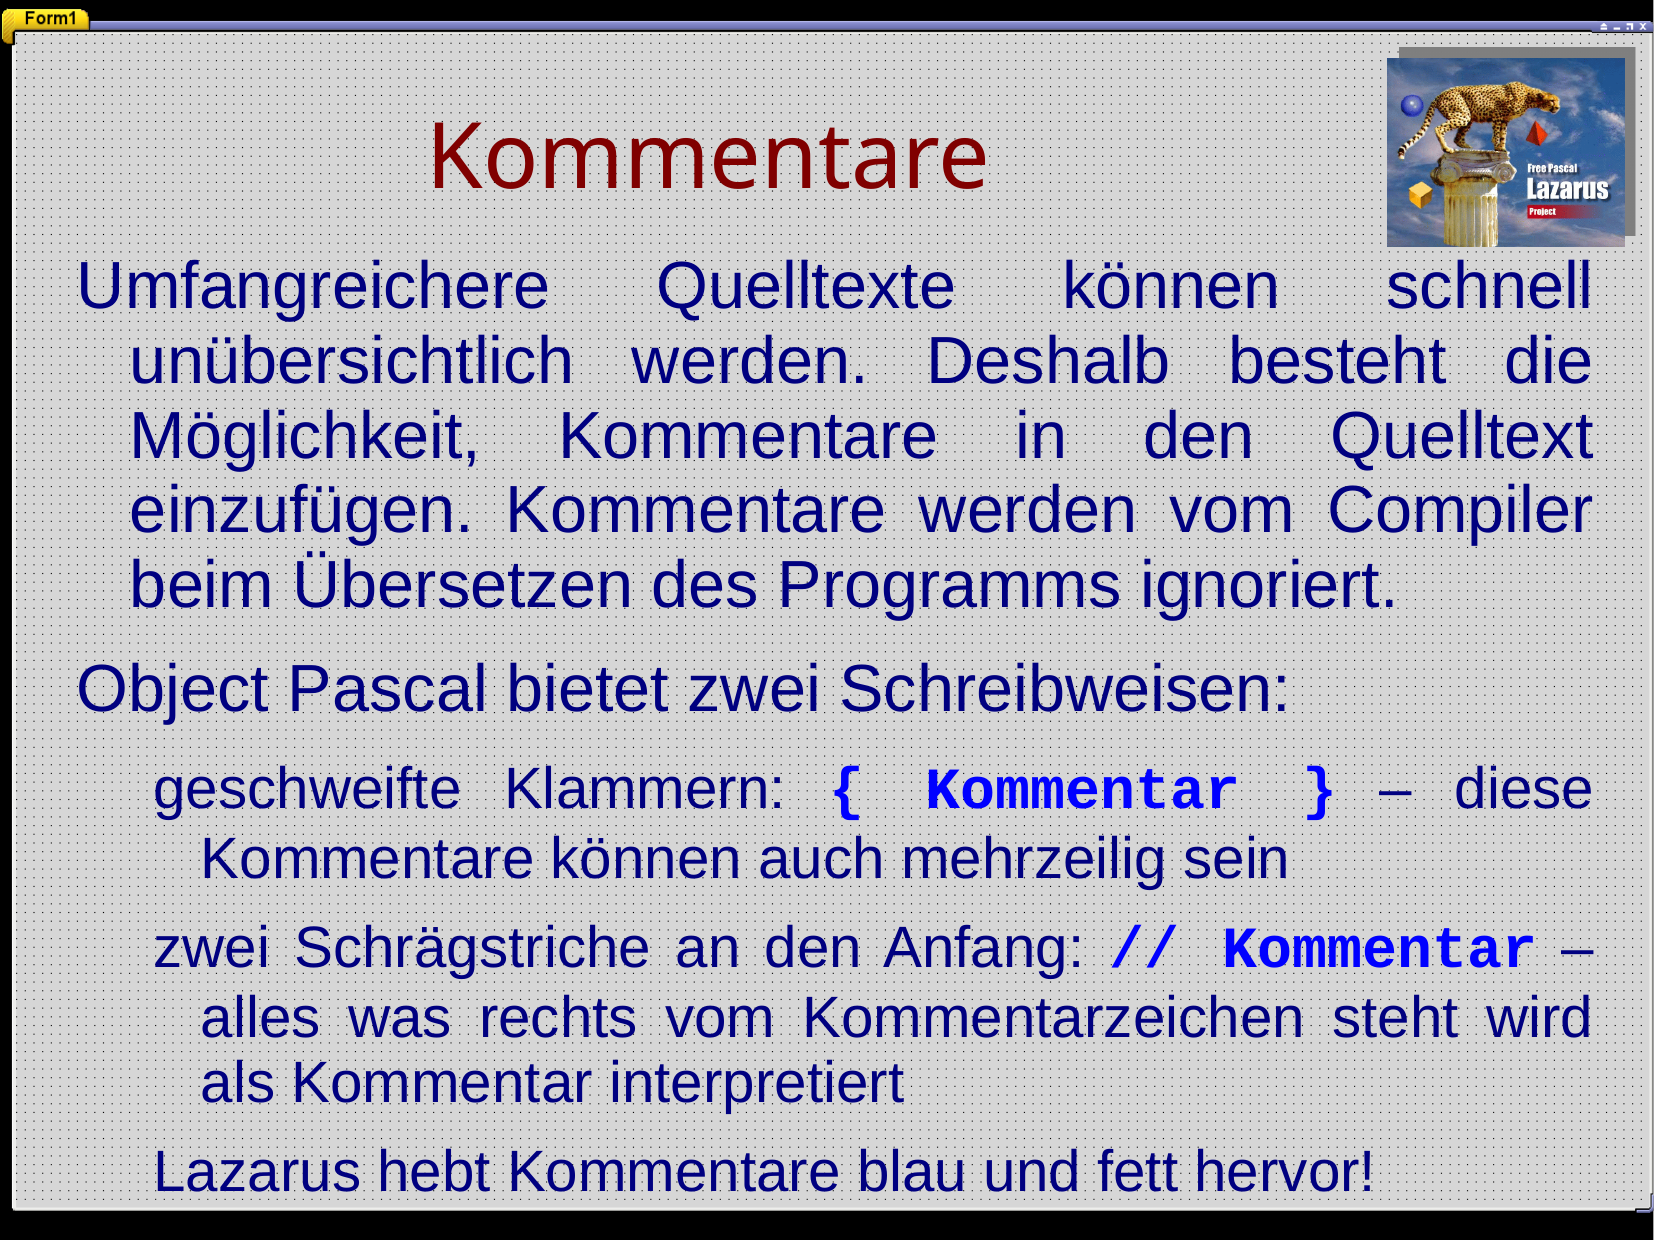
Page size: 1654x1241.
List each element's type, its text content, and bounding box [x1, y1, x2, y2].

title Kommentare [29, 56, 1388, 250]
picture [2, 8, 1654, 1213]
list Umfangreichere Quelltexte können schnell unübersichtlich werden. Deshalb besteht die Möglichkeit, Kommentare in den Quelltext einzufügen. Kommentare werden vom Compiler beim Übersetzen des Programms ignoriert. Object Pascal bietet zwei Schreibweisen: geschweifte Klammern: { Kommentar } – diese Kommentare können auch mehrzeilig sein zwei Schrägstriche an den Anfang: // Kommentar – alles was rechts vom Kommentarzeichen steht wird als Kommentar interpretiert Lazarus hebt Kommentare blau und fett hervor! [59, 248, 1595, 1234]
